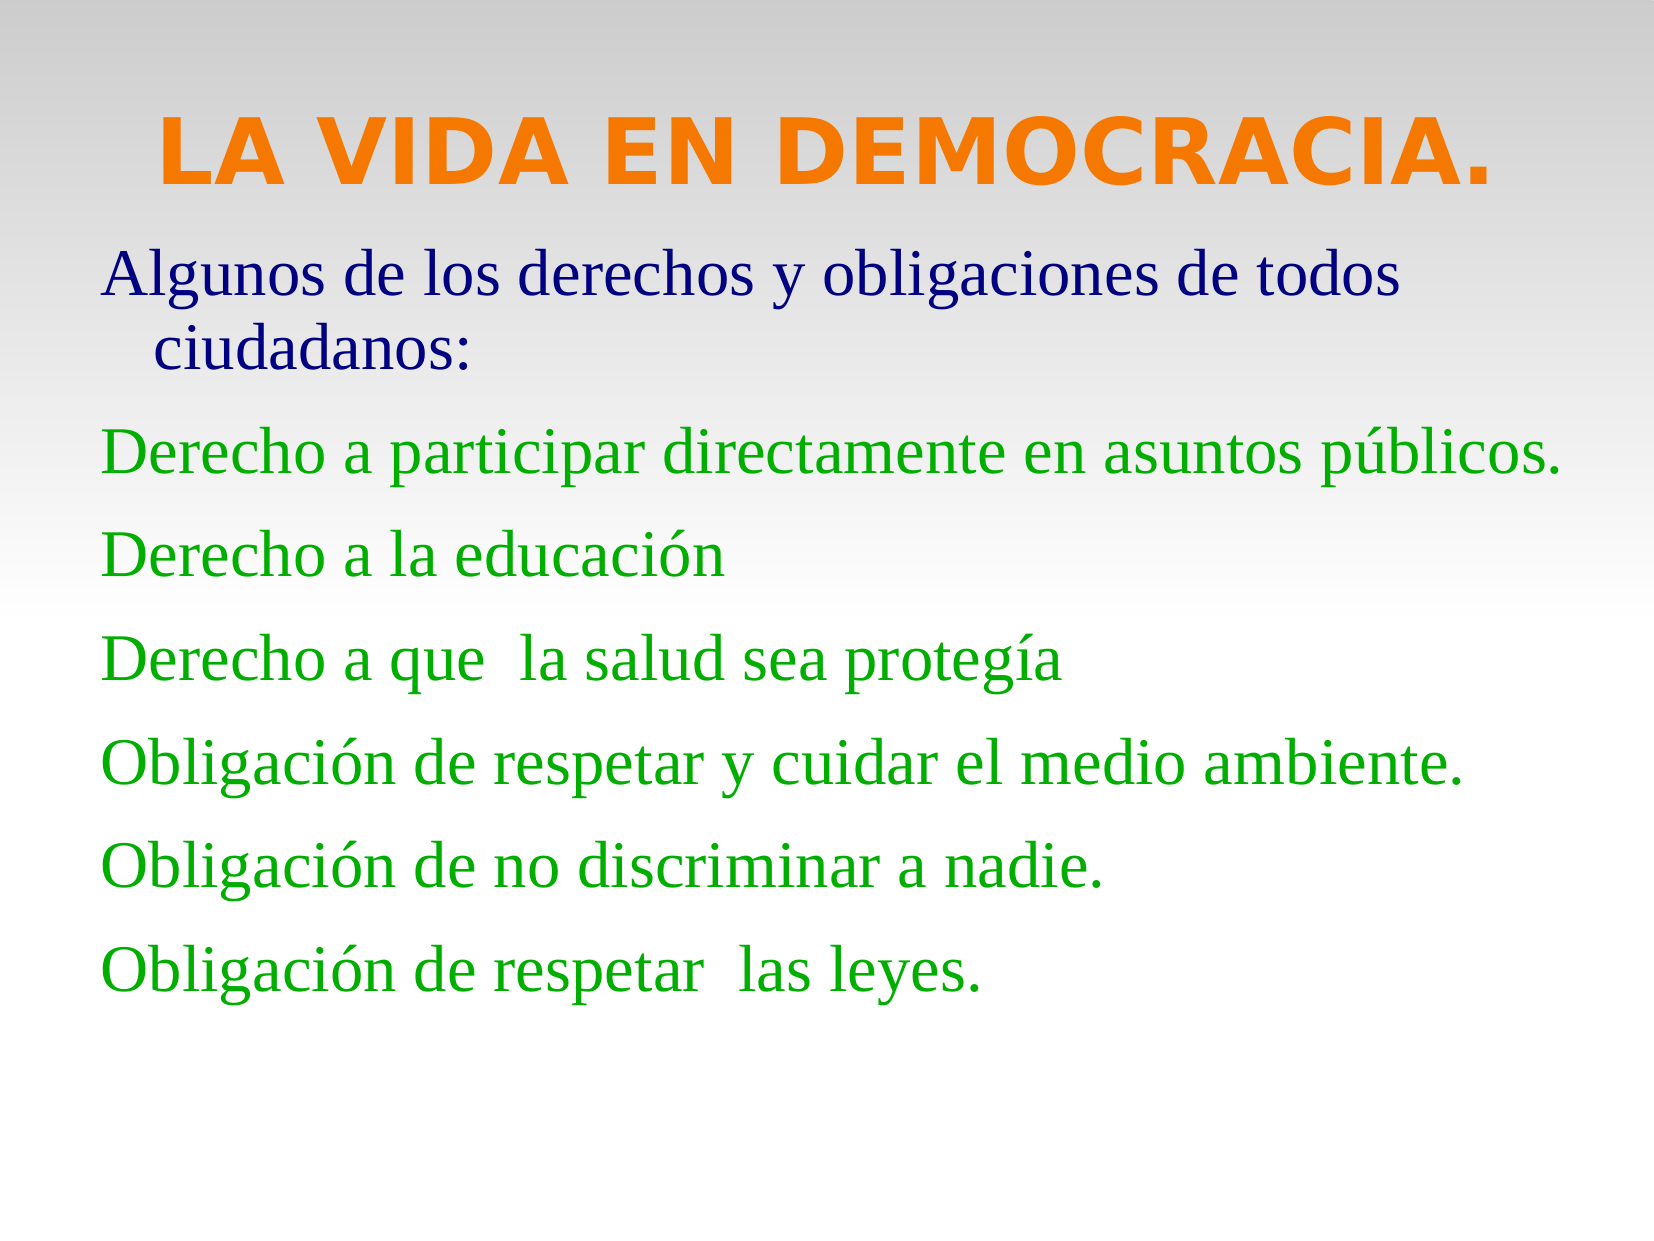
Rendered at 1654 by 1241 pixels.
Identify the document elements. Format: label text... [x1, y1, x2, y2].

list Algunos de los derechos y obligaciones de todos ciudadanos: Derecho a participar directamente en asuntos públicos. Derecho a la educación Derecho a que la salud sea protegía Obligación de respetar y cuidar el medio ambiente. Obligación de no discriminar a nadie. Obligación de respetar las leyes. [82, 236, 1571, 1241]
title LA VIDA EN DEMOCRACIA. [82, 49, 1571, 236]
